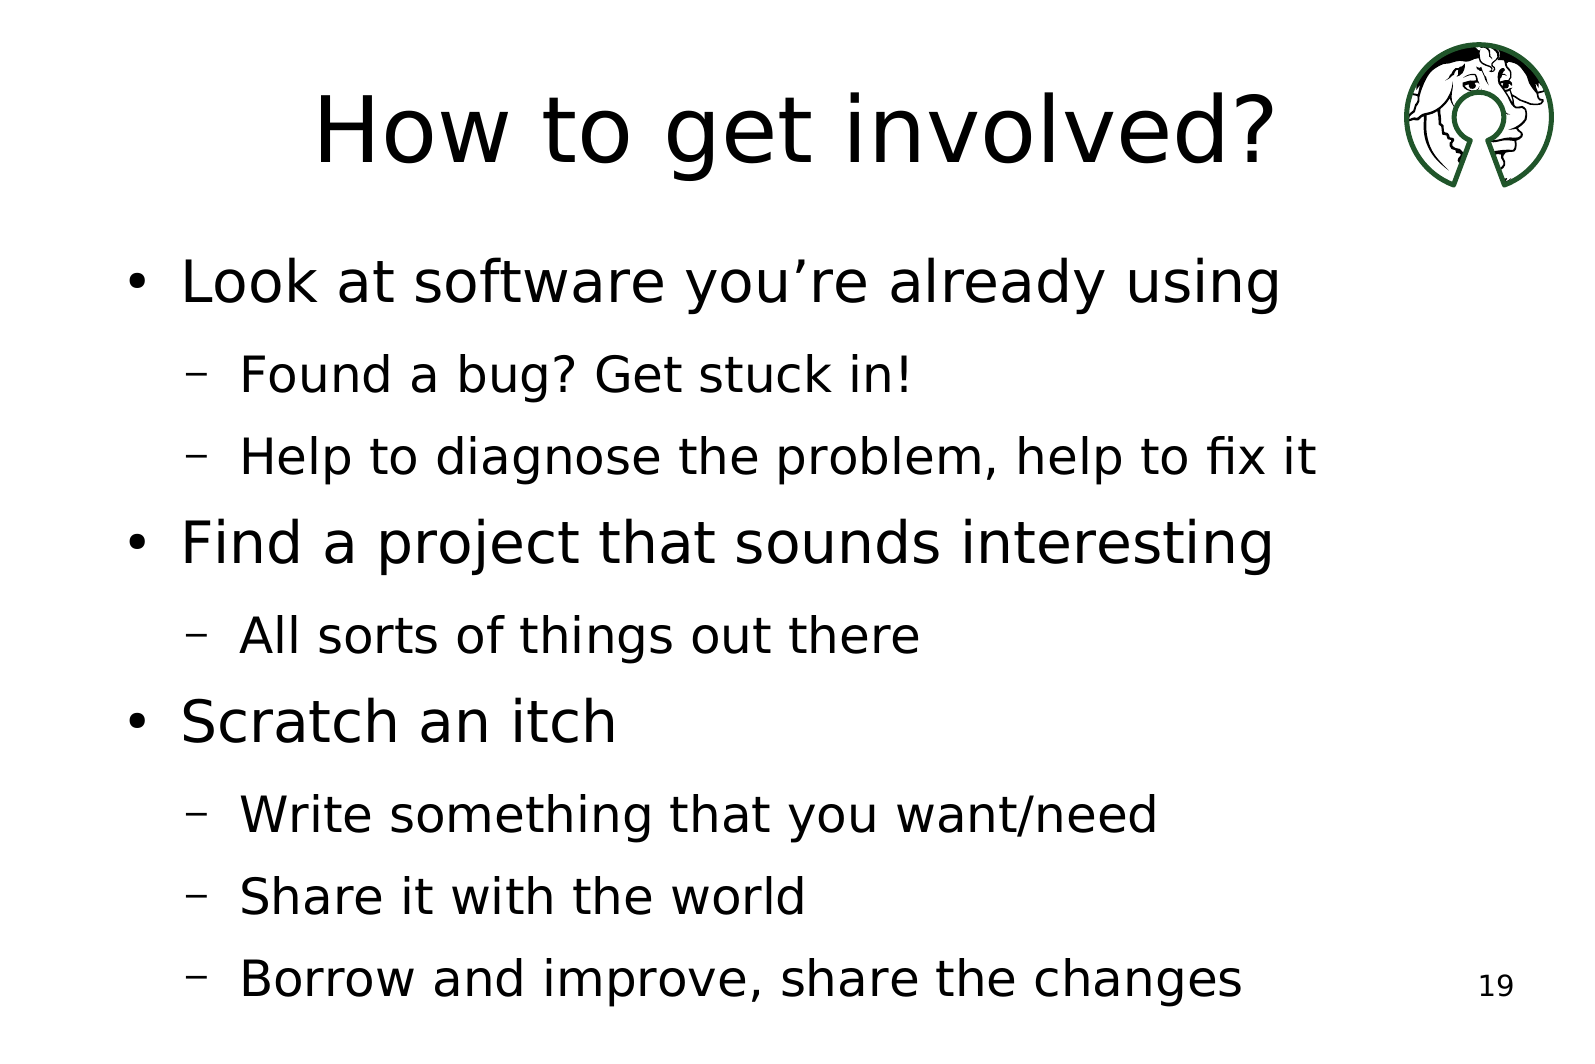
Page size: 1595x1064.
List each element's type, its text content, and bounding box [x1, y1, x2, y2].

title How to get involved? [79, 42, 1515, 220]
list Look at software you’re already using Found a bug? Get stuck in! Help to diagnose the problem, help to fix it Find a project that sounds interesting All sorts of things out there Scratch an itch Write something that you want/need Share it with the world Borrow and improve, share the changes [79, 248, 1515, 1009]
